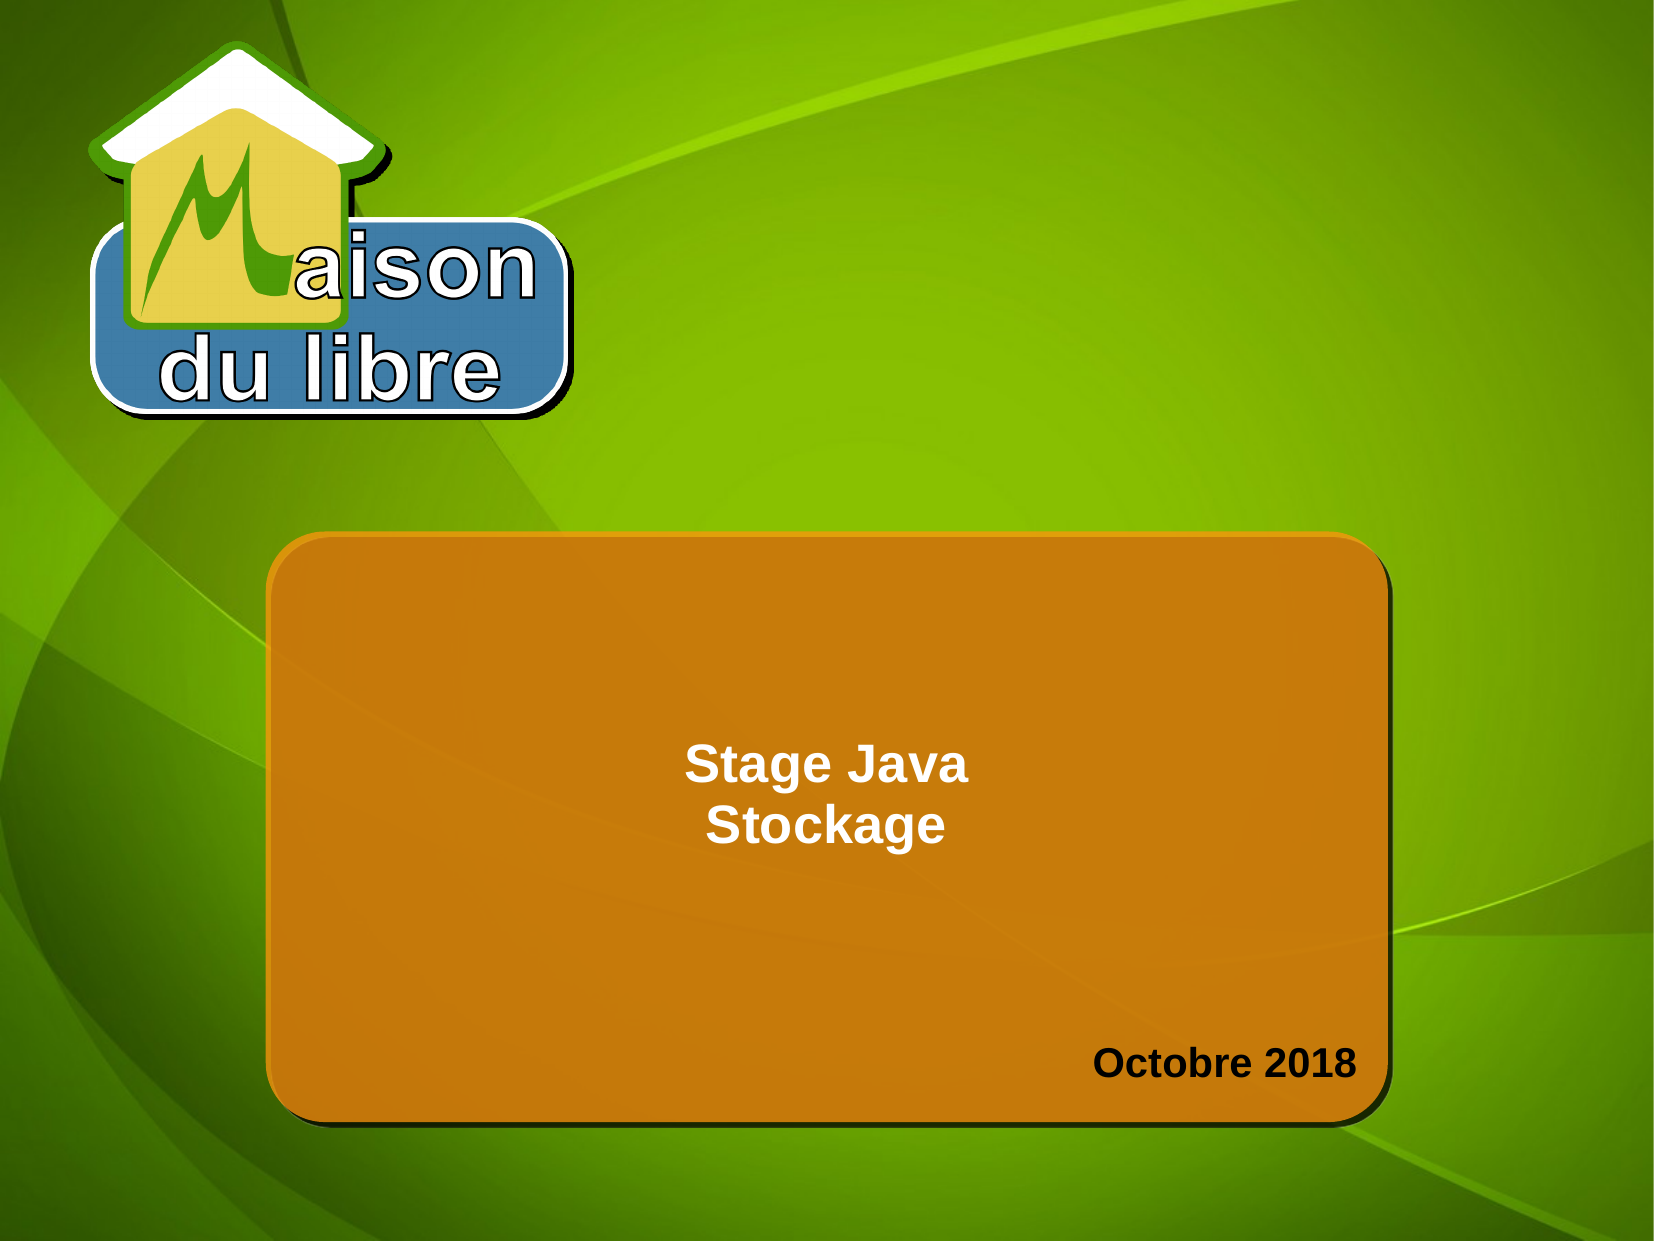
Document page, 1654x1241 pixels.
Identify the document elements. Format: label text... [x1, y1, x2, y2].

title Octobre 2018 [1092, 1003, 1388, 1123]
title Stage Java Stockage [295, 720, 1359, 869]
text_box [265, 531, 1388, 1123]
picture [0, 0, 1654, 1241]
